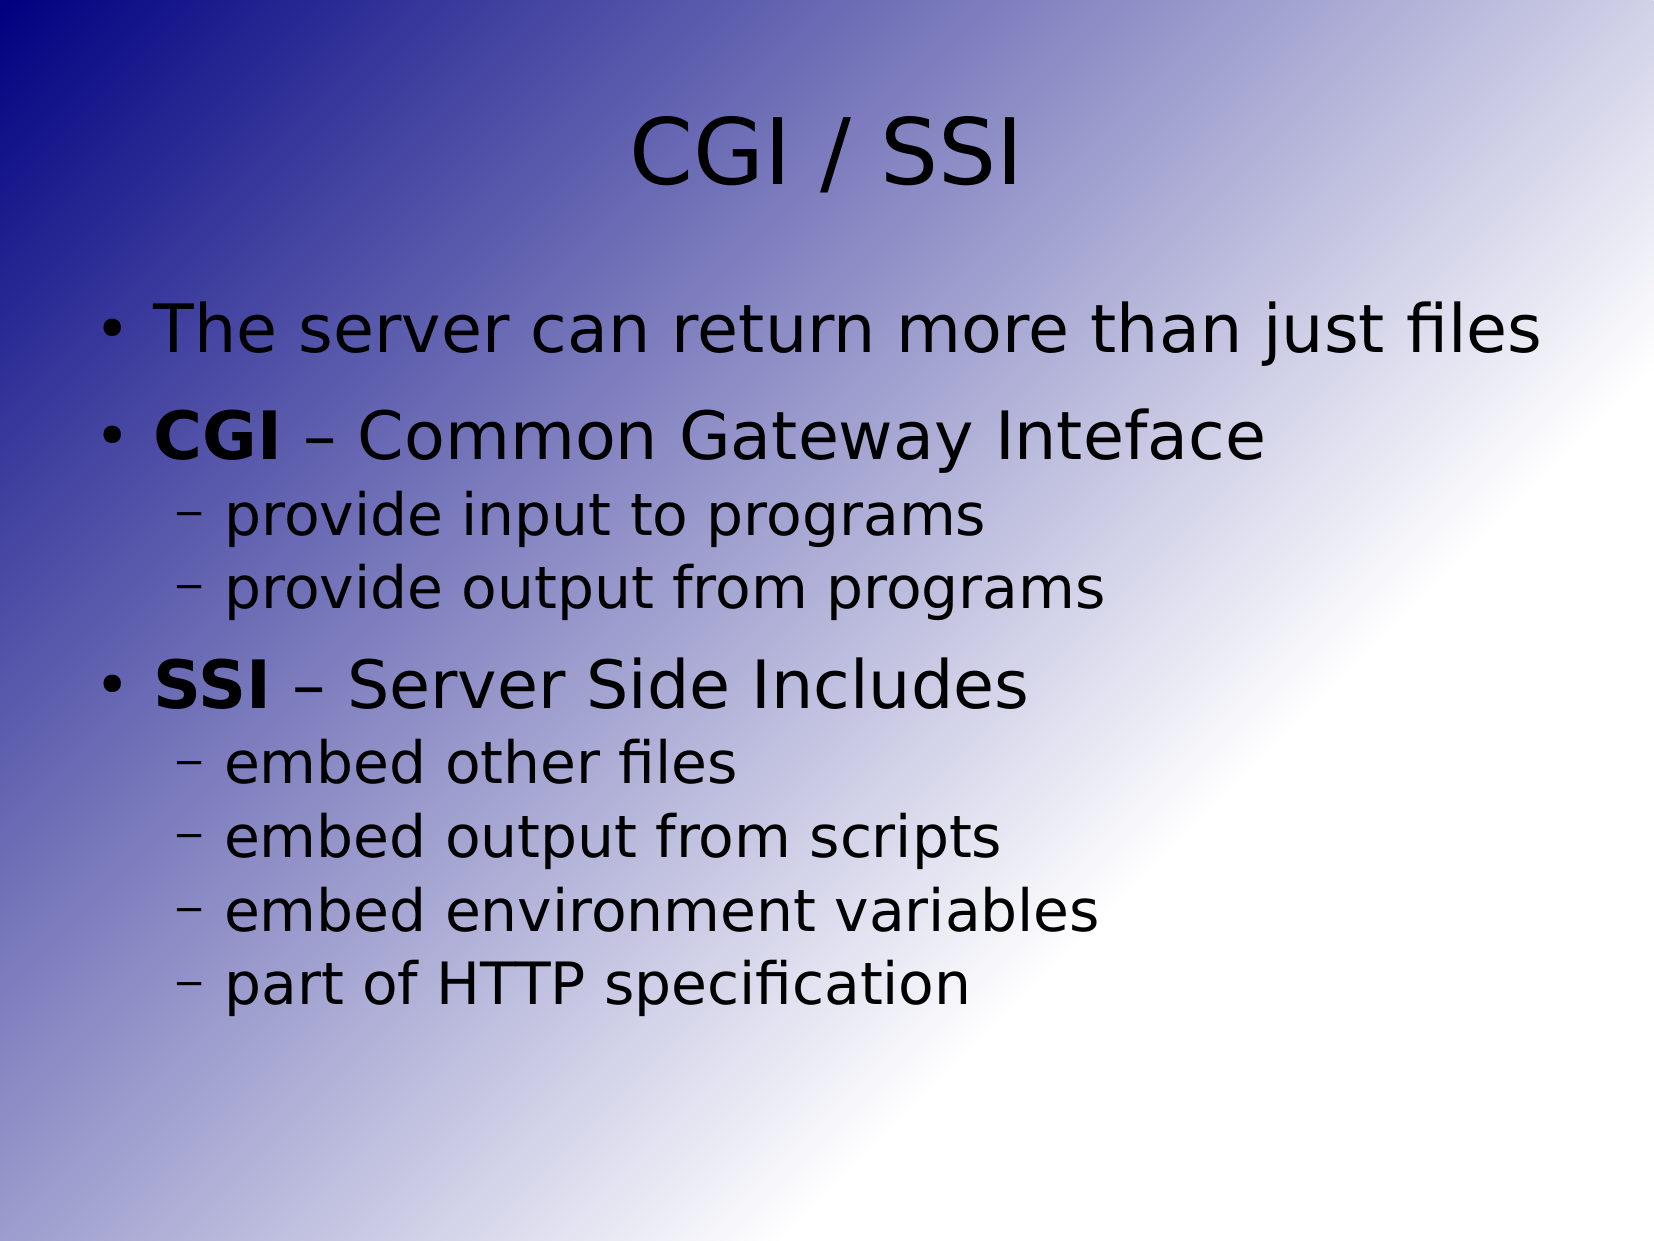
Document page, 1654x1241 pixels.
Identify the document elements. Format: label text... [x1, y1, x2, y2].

list The server can return more than just files CGI – Common Gateway Inteface provide input to programs provide output from programs SSI – Server Side Includes embed other files embed output from scripts embed environment variables part of HTTP specification [82, 290, 1571, 1109]
title CGI / SSI [82, 49, 1571, 257]
